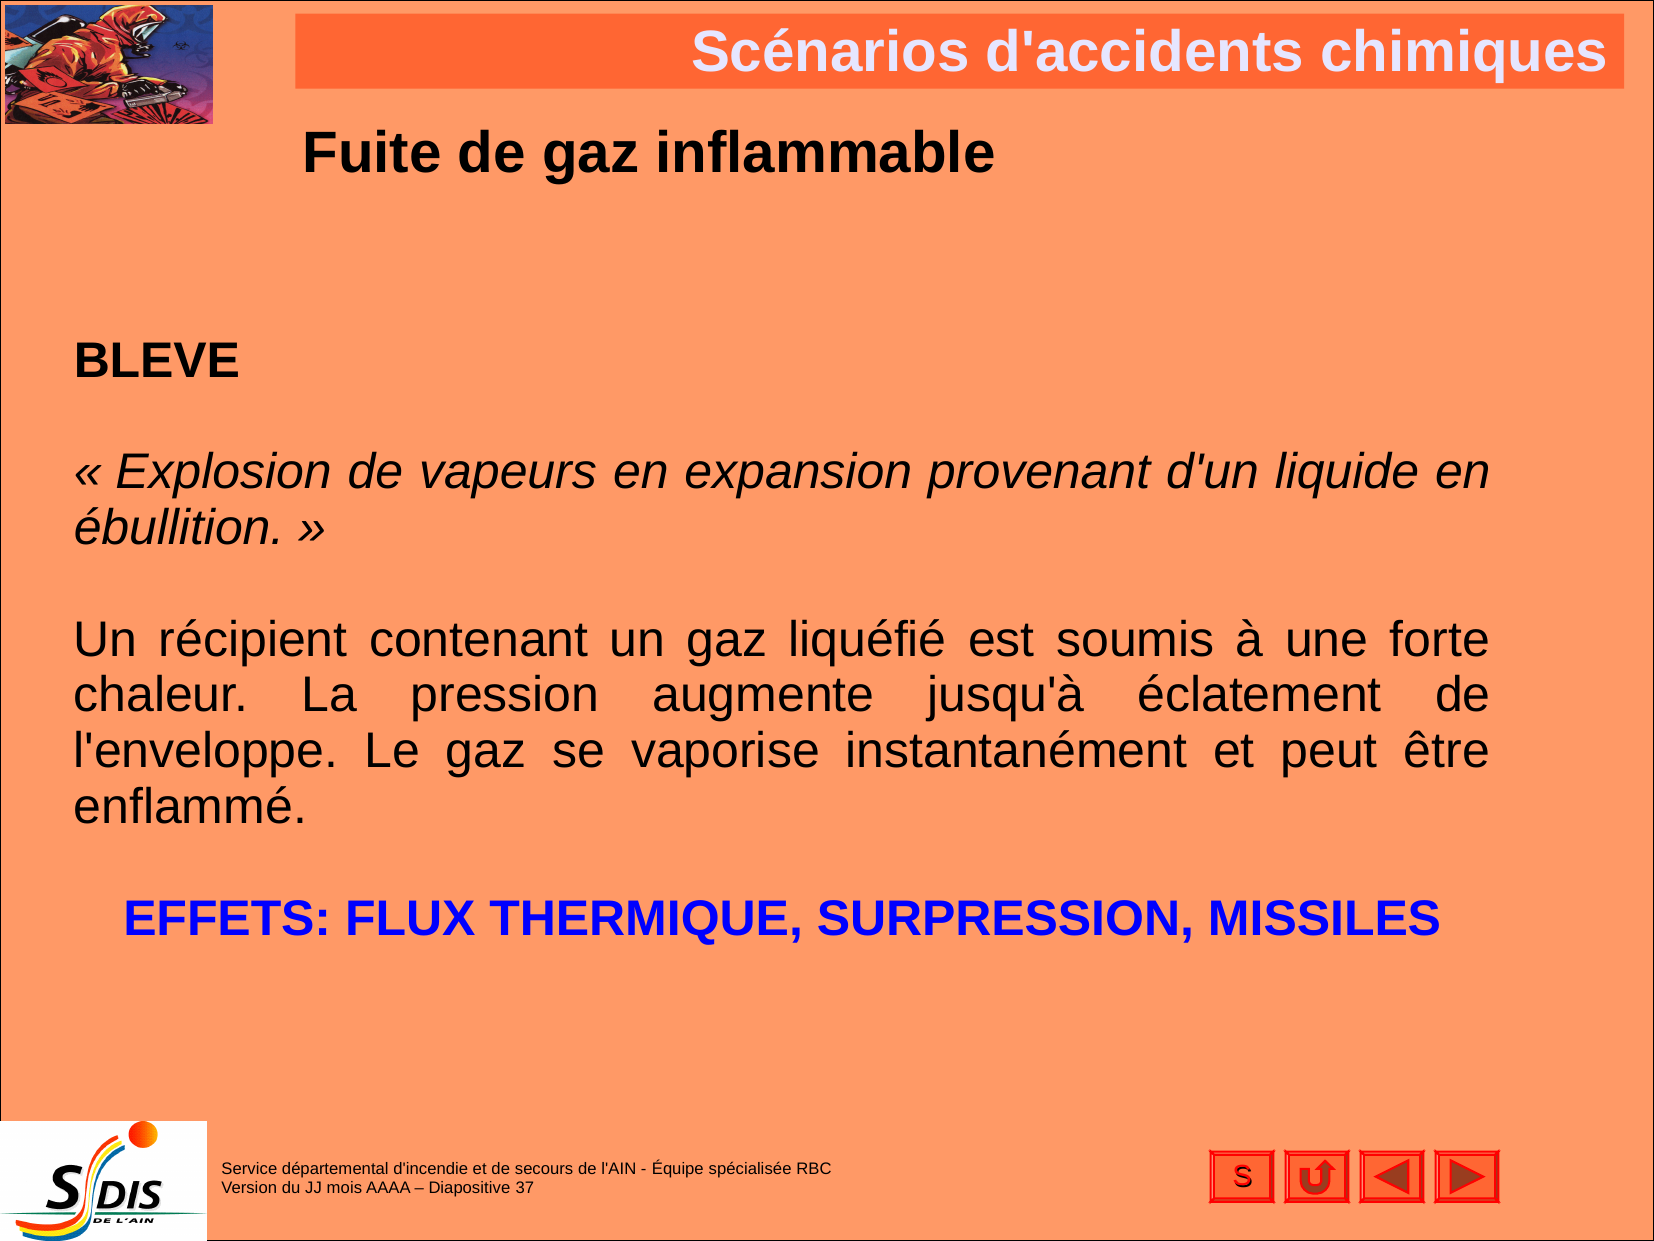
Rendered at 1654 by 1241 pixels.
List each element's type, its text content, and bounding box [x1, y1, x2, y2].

text_box Scénarios d'accidents chimiques [295, 13, 1625, 89]
text_box BLEVE « Explosion de vapeurs en expansion provenant d'un liquide en ébullition. » Un récipient contenant un gaz liquéfié est soumis à une forte chaleur. La pression augmente jusqu'à éclatement de l'enveloppe. Le gaz se vaporise instantanément et peut être enflammé. EFFETS: FLUX THERMIQUE, SURPRESSION, MISSILES [59, 324, 1506, 1067]
picture [5, 5, 213, 124]
picture [0, 1121, 207, 1241]
text_box Fuite de gaz inflammable [287, 112, 1012, 193]
